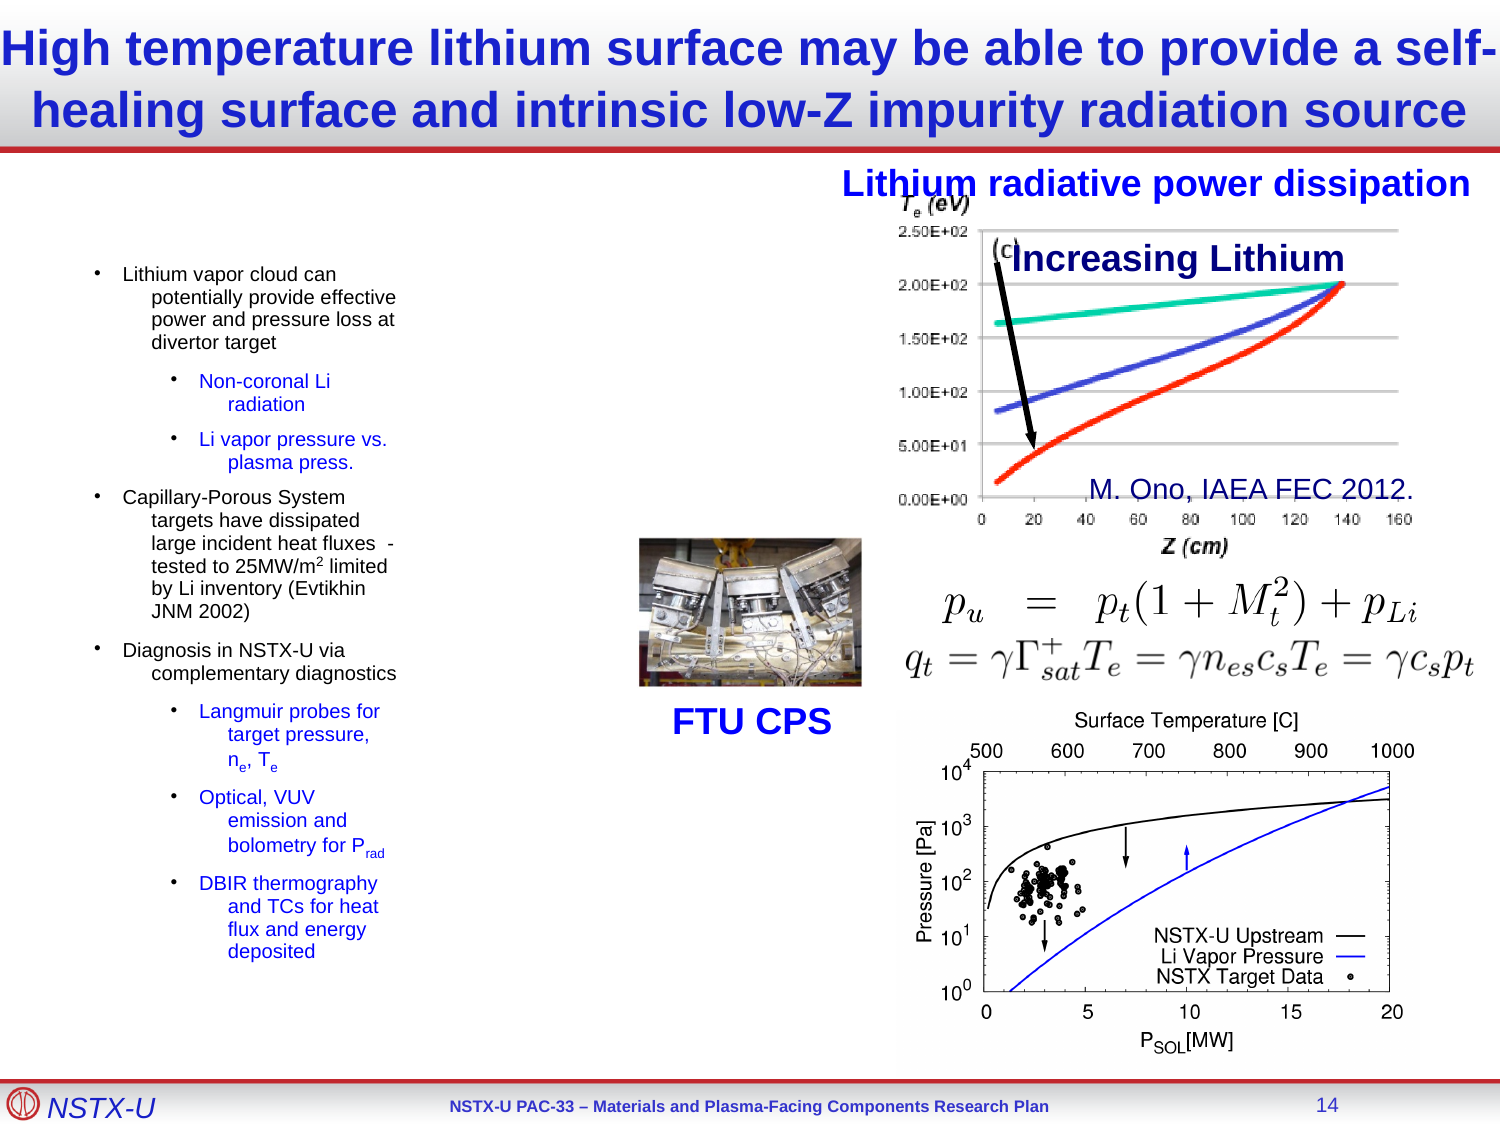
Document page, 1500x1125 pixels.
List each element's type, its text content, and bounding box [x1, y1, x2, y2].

picture [900, 566, 1477, 690]
picture [896, 710, 1422, 1078]
text_box FTU CPS [657, 687, 848, 745]
title High temperature lithium surface may be able to provide a self-healing surface and intrinsic low-Z impurity radiation source [0, 0, 1500, 150]
text_box Lithium radiative power dissipation [827, 149, 1500, 207]
text_box Increasing Lithium [996, 224, 1361, 282]
text_box M. Ono, IAEA FEC 2012. [1074, 461, 1430, 510]
picture [888, 207, 1418, 563]
list Lithium vapor cloud can potentially provide effective power and pressure loss at divertor target Non-coronal Li radiation Li vapor pressure vs. plasma press. Capillary-Porous System targets have dissipated large incident heat fluxes - tested to 25MW/m2 limited by Li inventory (Evtikhin JNM 2002) Diagnosis in NSTX-U via complementary diagnostics Langmuir probes for target pressure, ne, Te Optical, VUV emission and bolometry for Prad DBIR thermography and TCs for heat flux and energy deposited [13, 158, 751, 1082]
text_box 14 [1315, 1090, 1486, 1118]
picture [637, 537, 863, 690]
